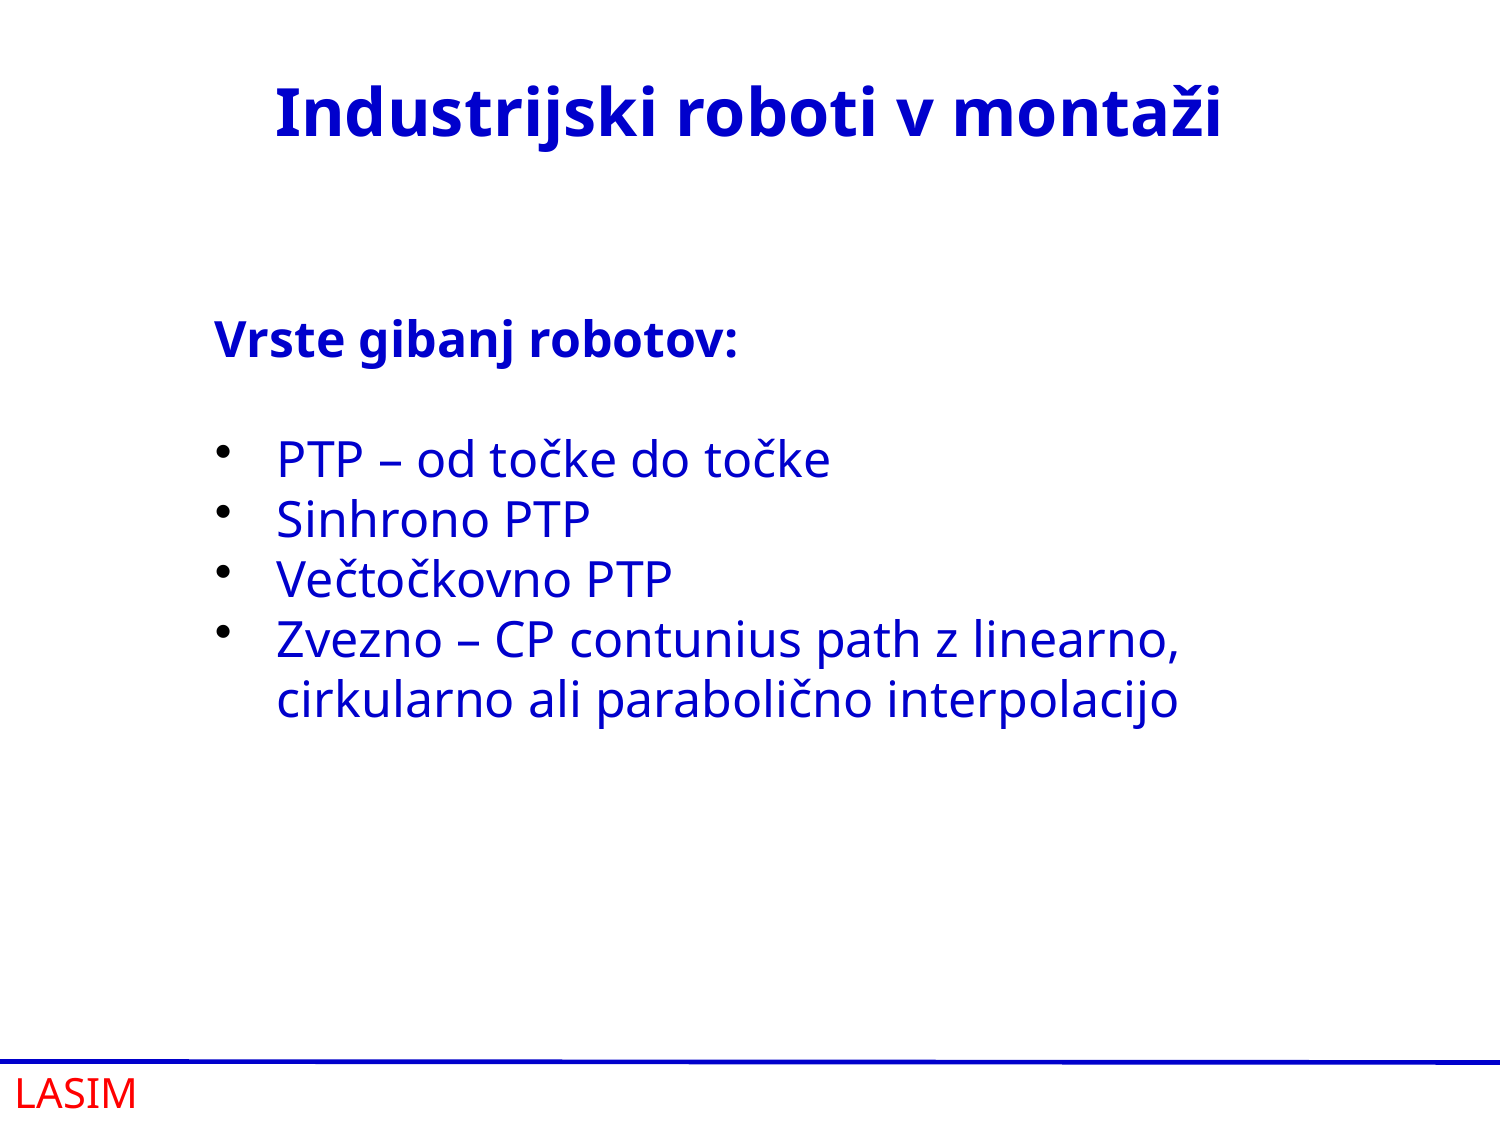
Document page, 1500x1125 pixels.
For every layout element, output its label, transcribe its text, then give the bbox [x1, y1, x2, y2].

text_box Vrste gibanj robotov: PTP – od točke do točke Sinhrono PTP Večtočkovno PTP Zvezno – CP contunius path z linearno, cirkularno ali parabolično interpolacijo [200, 299, 1288, 735]
title Industrijski roboti v montaži [112, 62, 1388, 175]
